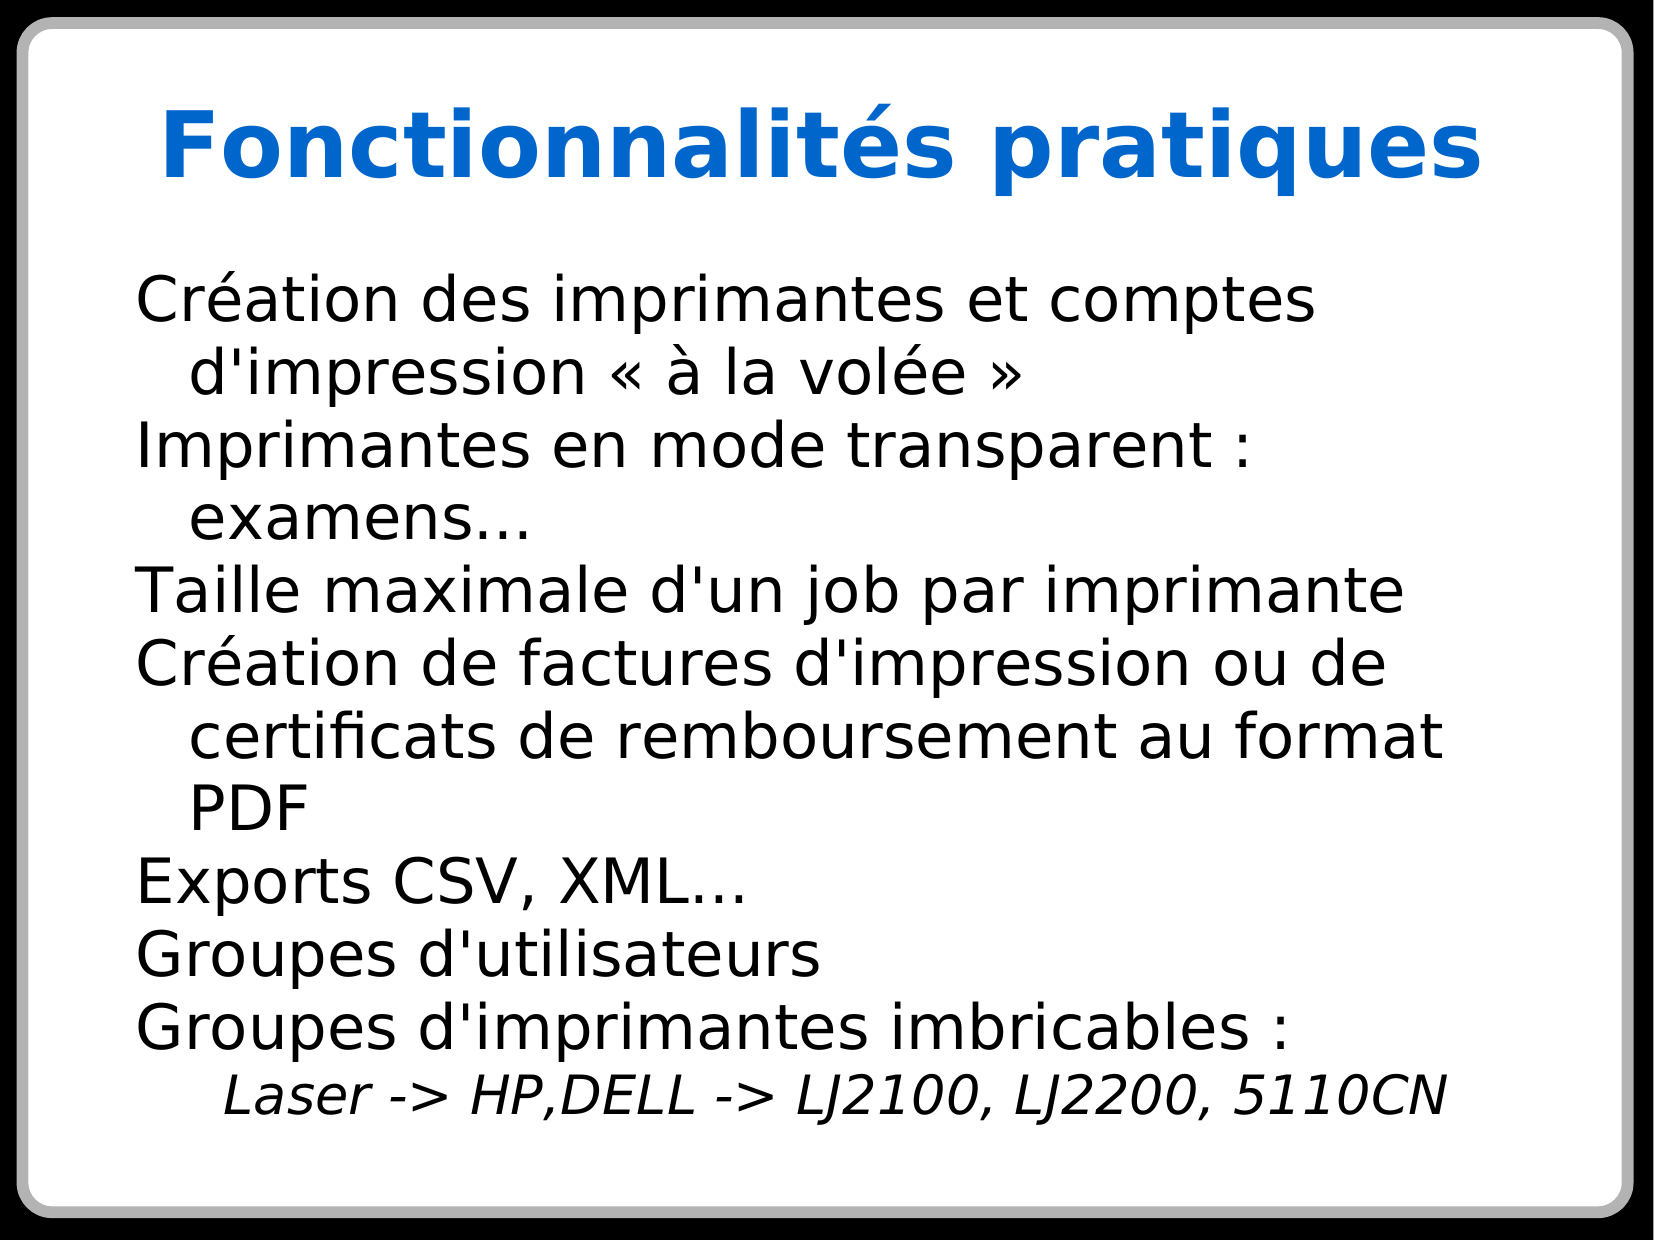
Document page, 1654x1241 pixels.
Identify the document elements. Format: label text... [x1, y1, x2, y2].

title Fonctionnalités pratiques [67, 91, 1577, 199]
list Création des imprimantes et comptes d'impression « à la volée » Imprimantes en mode transparent : examens... Taille maximale d'un job par imprimante Création de factures d'impression ou de certificats de remboursement au format PDF Exports CSV, XML... Groupes d'utilisateurs Groupes d'imprimantes imbricables : Laser -> HP,DELL -> LJ2100, LJ2200, 5110CN [118, 263, 1540, 1128]
